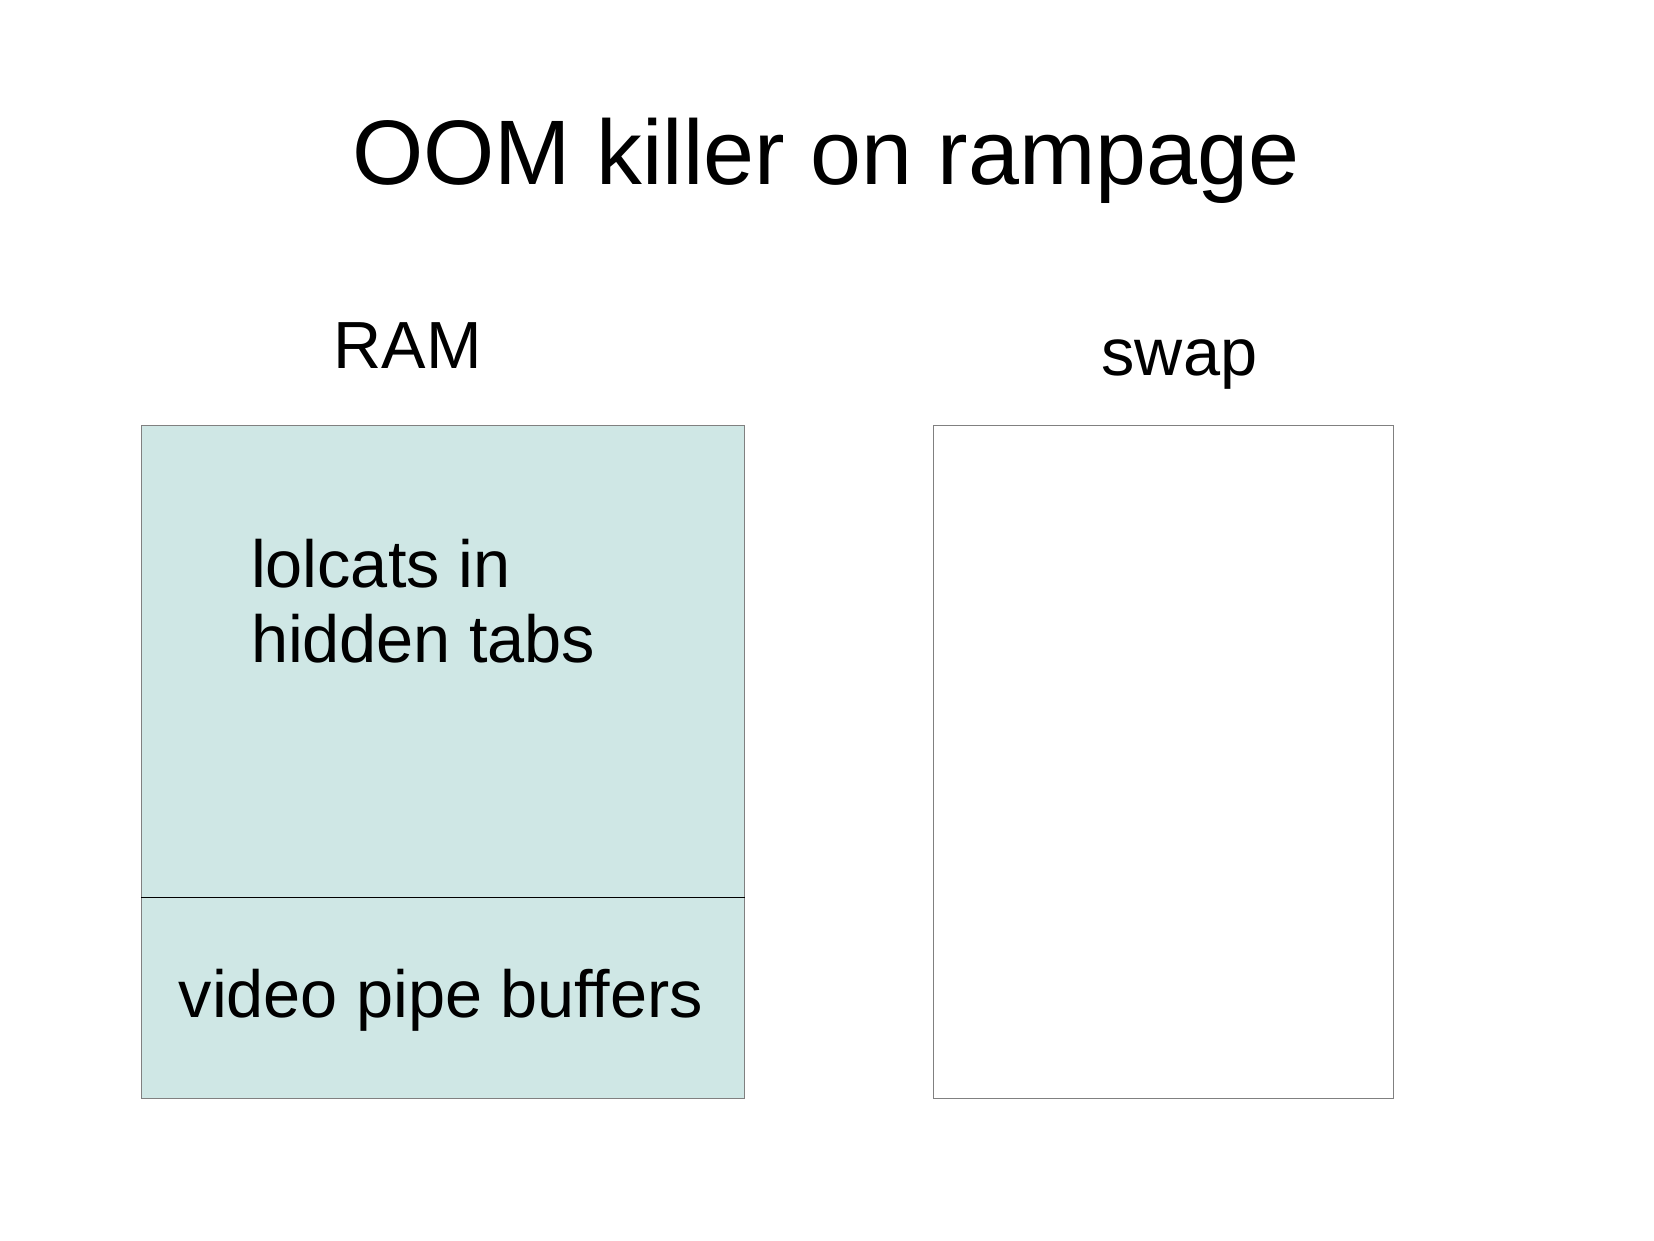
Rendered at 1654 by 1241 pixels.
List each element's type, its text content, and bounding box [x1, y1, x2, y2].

text_box video pipe buffers [164, 949, 721, 1040]
text_box RAM [318, 300, 497, 390]
text_box lolcats in hidden tabs [236, 519, 626, 780]
text_box [141, 425, 745, 897]
text_box [141, 898, 745, 1099]
title OOM killer on rampage [82, 49, 1571, 257]
text_box swap [1086, 307, 1273, 409]
